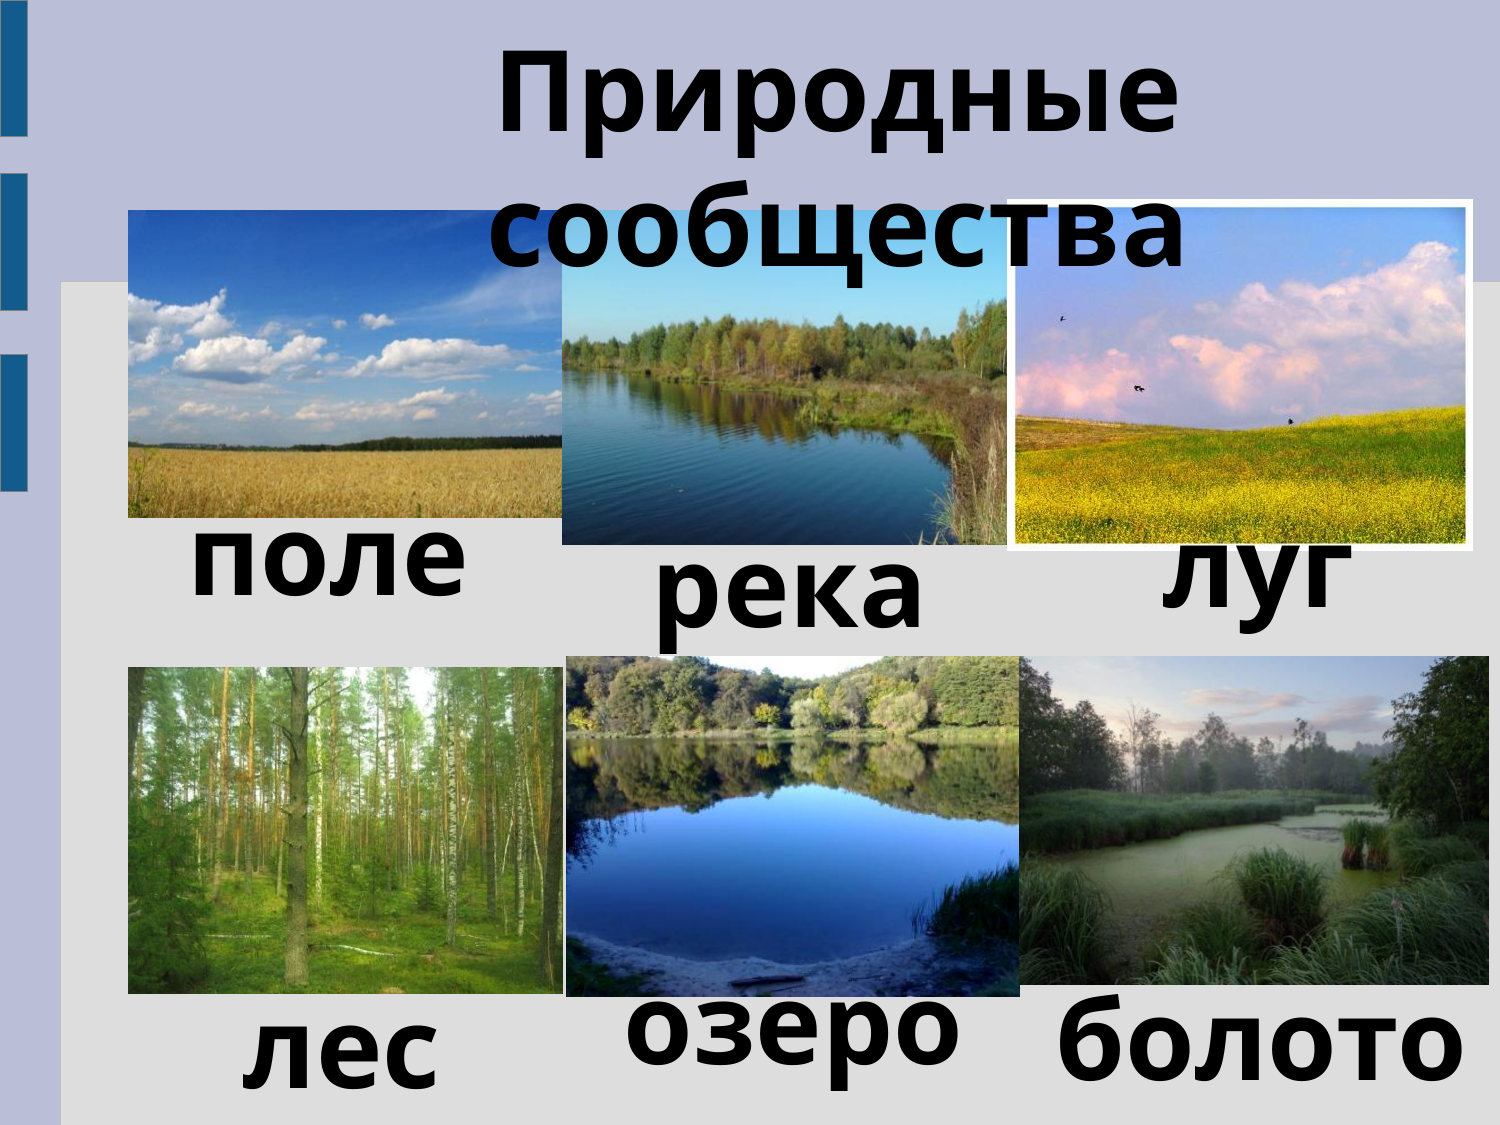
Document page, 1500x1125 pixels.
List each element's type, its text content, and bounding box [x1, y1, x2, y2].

picture [128, 667, 563, 994]
text_box болото [1040, 960, 1483, 1111]
picture [128, 199, 1473, 551]
picture [566, 656, 1489, 997]
text_box лес [228, 968, 456, 1119]
text_box луг [1148, 487, 1370, 638]
text_box река [636, 507, 943, 658]
text_box поле [172, 475, 485, 626]
text_box Природные сообщества [222, 11, 1453, 297]
text_box озеро [608, 944, 979, 1095]
